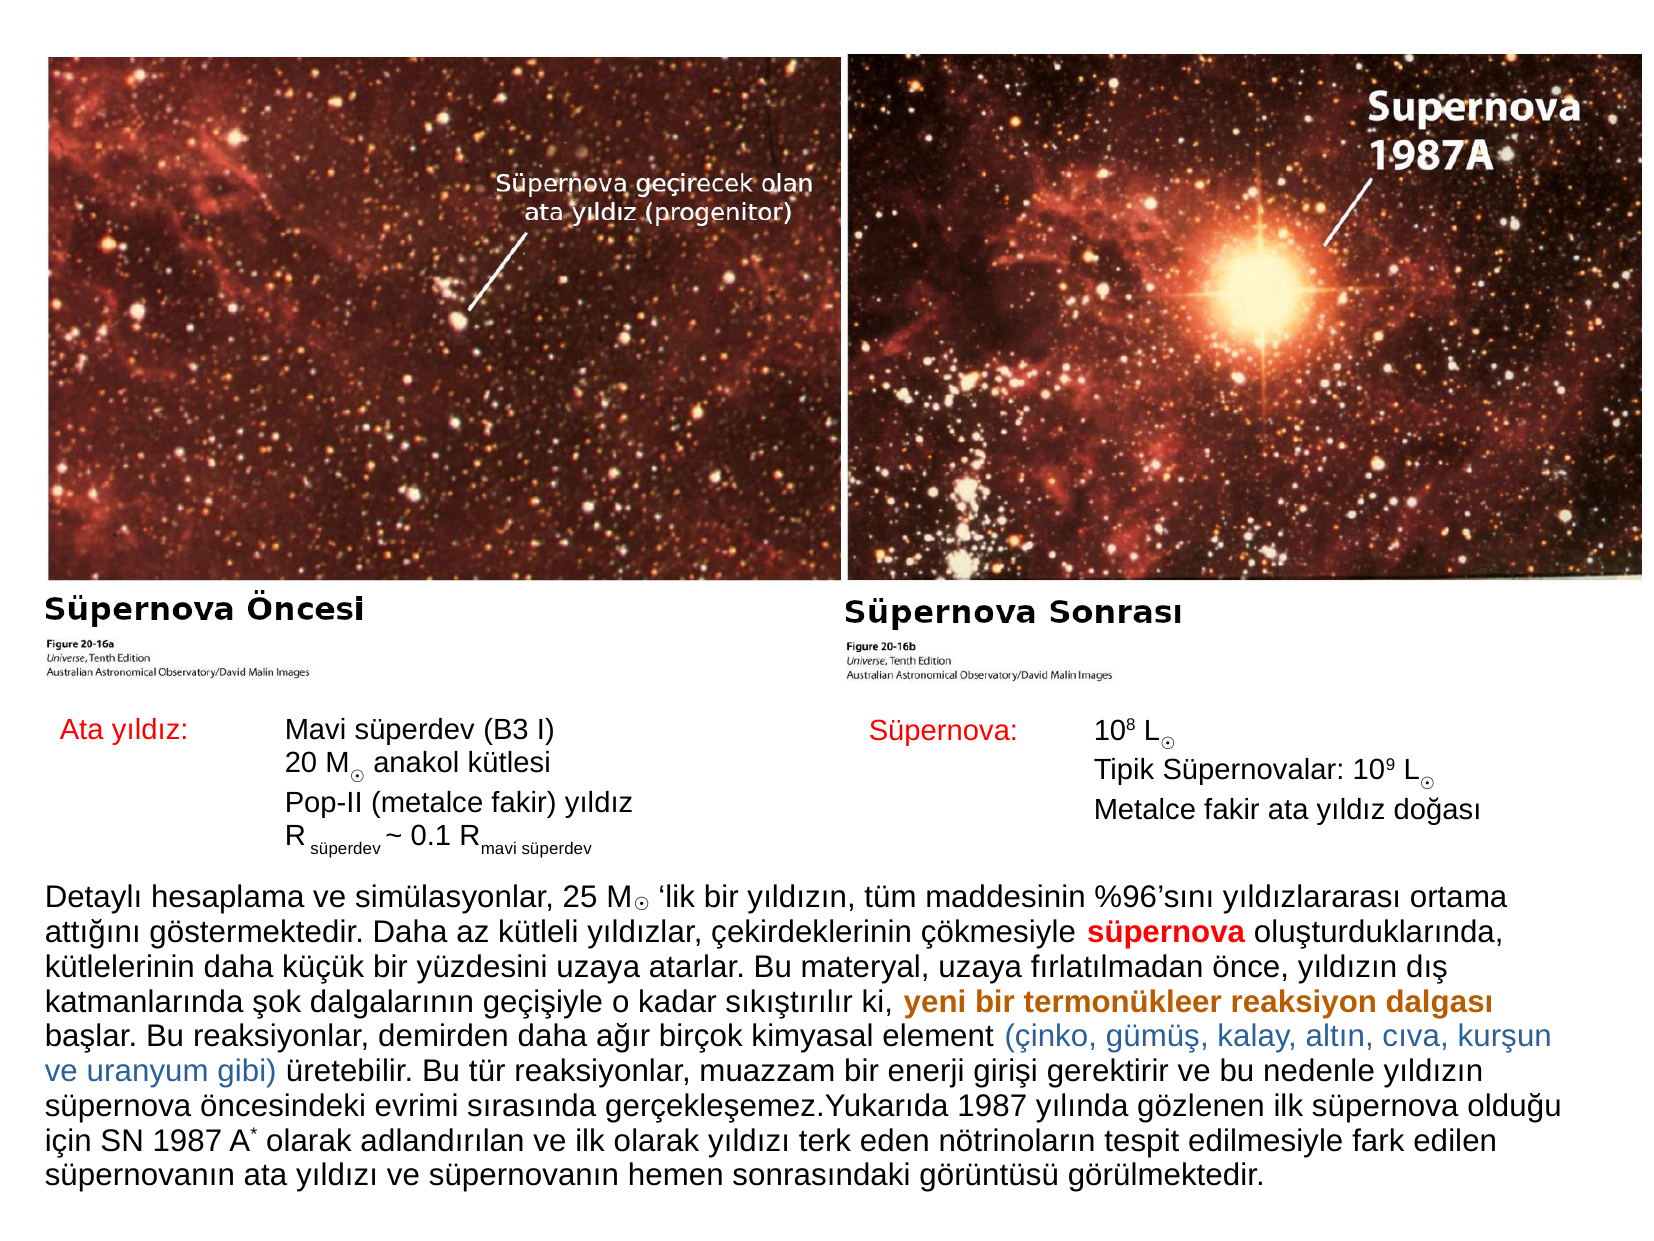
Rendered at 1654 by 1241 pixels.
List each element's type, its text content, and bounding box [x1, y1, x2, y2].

picture [846, 54, 1642, 689]
text_box Detaylı hesaplama ve simülasyonlar, 25 M☉ ‘lik bir yıldızın, tüm maddesinin %96’sını yıldızlararası ortama attığını göstermektedir. Daha az kütleli yıldızlar, çekirdeklerinin çökmesiyle süpernova oluşturduklarında, kütlelerinin daha küçük bir yüzdesini uzaya atarlar. Bu materyal, uzaya fırlatılmadan önce, yıldızın dış katmanlarında şok dalgalarının geçişiyle o kadar sıkıştırılır ki, yeni bir termonükleer reaksiyon dalgası başlar. Bu reaksiyonlar, demirden daha ağır birçok kimyasal element (çinko, gümüş, kalay, altın, cıva, kurşun ve uranyum gibi) üretebilir. Bu tür reaksiyonlar, muazzam bir enerji girişi gerektirir ve bu nedenle yıldızın süpernova öncesindeki evrimi sırasında gerçekleşemez.Yukarıda 1987 yılında gözlenen ilk süpernova olduğu için SN 1987 A* olarak adlandırılan ve ilk olarak yıldızı terk eden nötrinoların tespit edilmesiyle fark edilen süpernovanın ata yıldızı ve süpernovanın hemen sonrasındaki görüntüsü görülmektedir. [30, 872, 1606, 1200]
text_box Süpernova: 108 L☉ Tipik Süpernovalar: 109 L☉ Metalce fakir ata yıldız doğası [854, 706, 1605, 834]
text_box Ata yıldız: Mavi süperdev (B3 I) 20 M☉ anakol kütlesi Pop-II (metalce fakir) yıldız R süperdev ~ 0.1 Rmavi süperdev [45, 705, 796, 866]
picture [46, 57, 841, 679]
